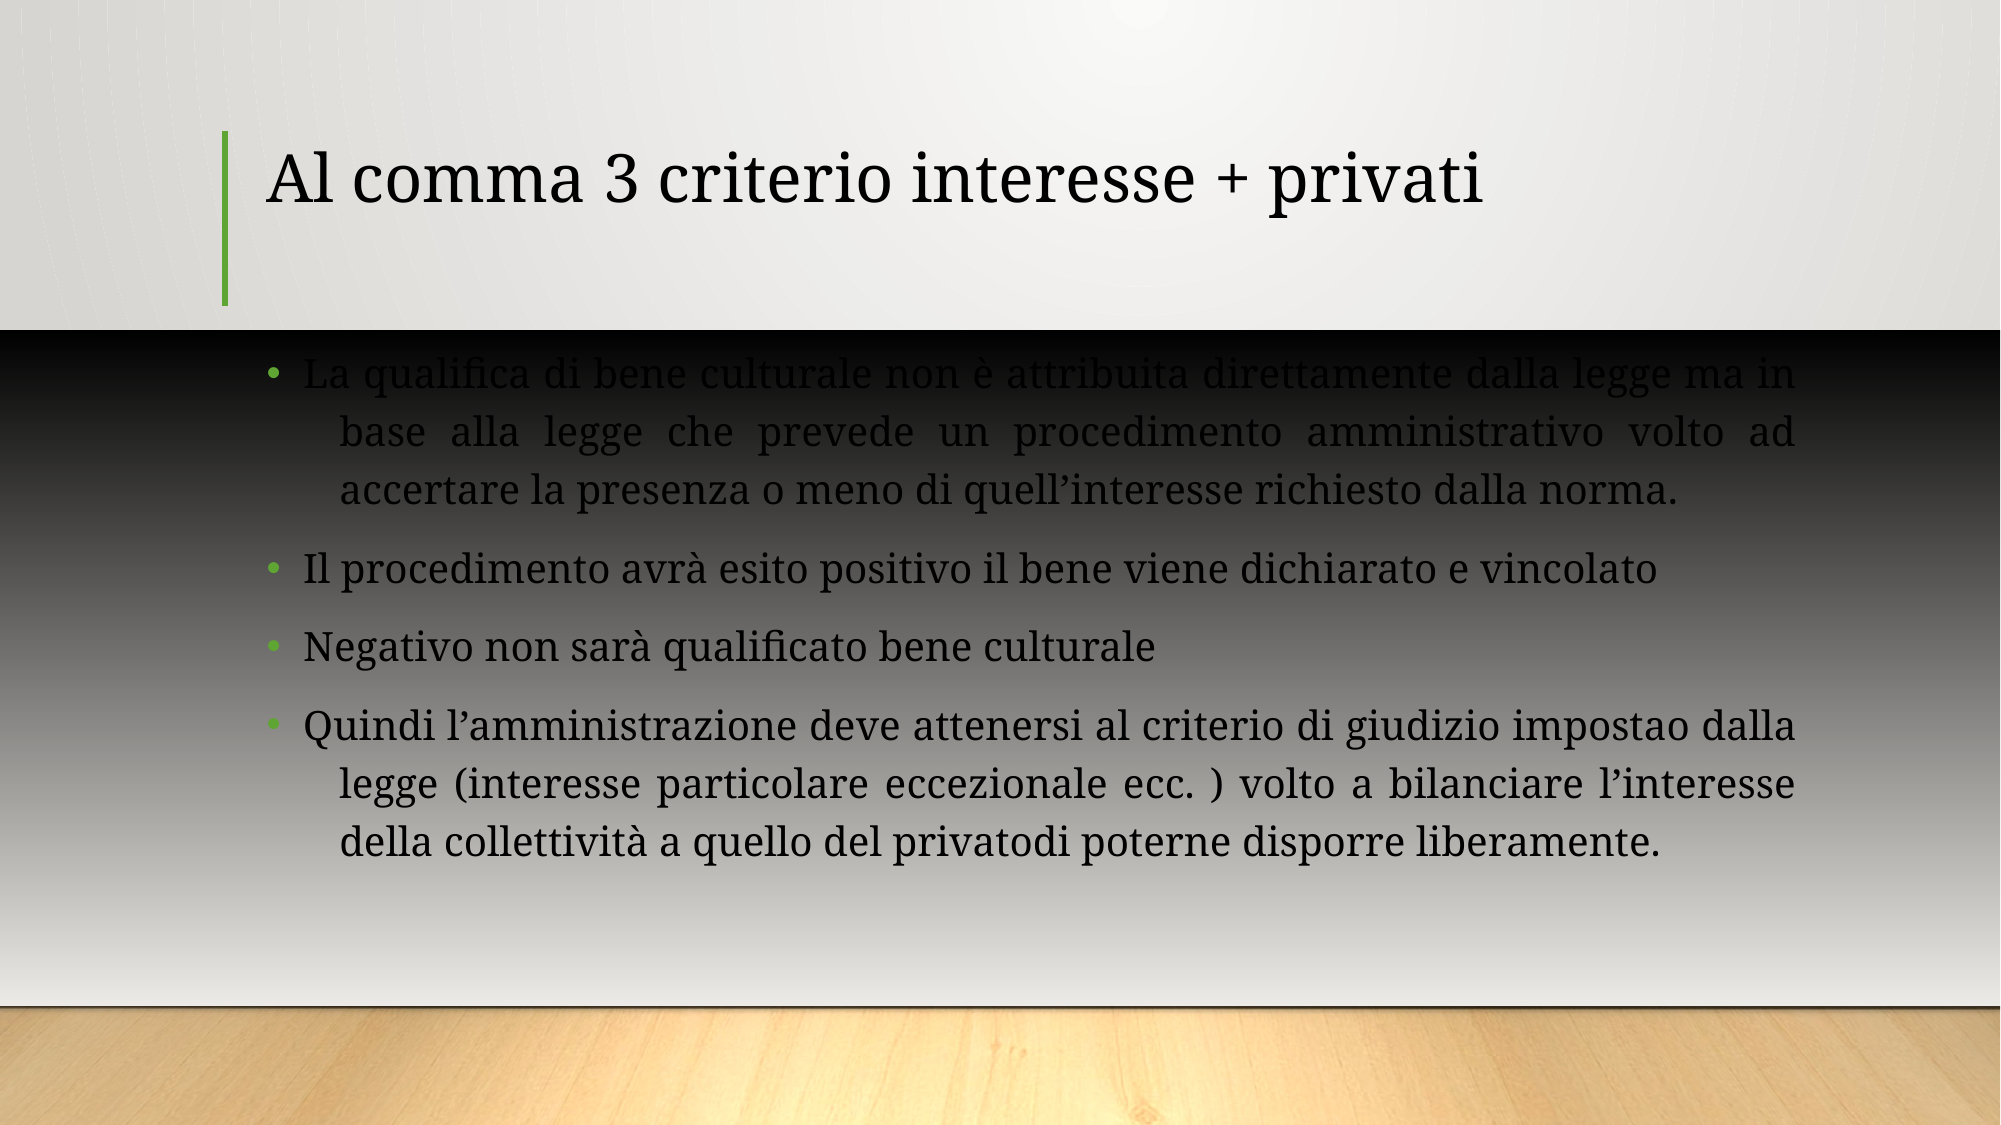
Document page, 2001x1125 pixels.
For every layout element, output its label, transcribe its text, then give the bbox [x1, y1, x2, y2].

list La qualifica di bene culturale non è attribuita direttamente dalla legge ma in base alla legge che prevede un procedimento amministrativo volto ad accertare la presenza o meno di quell’interesse richiesto dalla norma. Il procedimento avrà esito positivo il bene viene dichiarato e vincolato Negativo non sarà qualificato bene culturale Quindi l’amministrazione deve attenersi al criterio di giudizio impostao dalla legge (interesse particolare eccezionale ecc. ) volto a bilanciare l’interesse della collettività a quello del privatodi poterne disporre liberamente. [251, 330, 1814, 897]
title Al comma 3 criterio interesse + privati [251, 131, 1814, 305]
